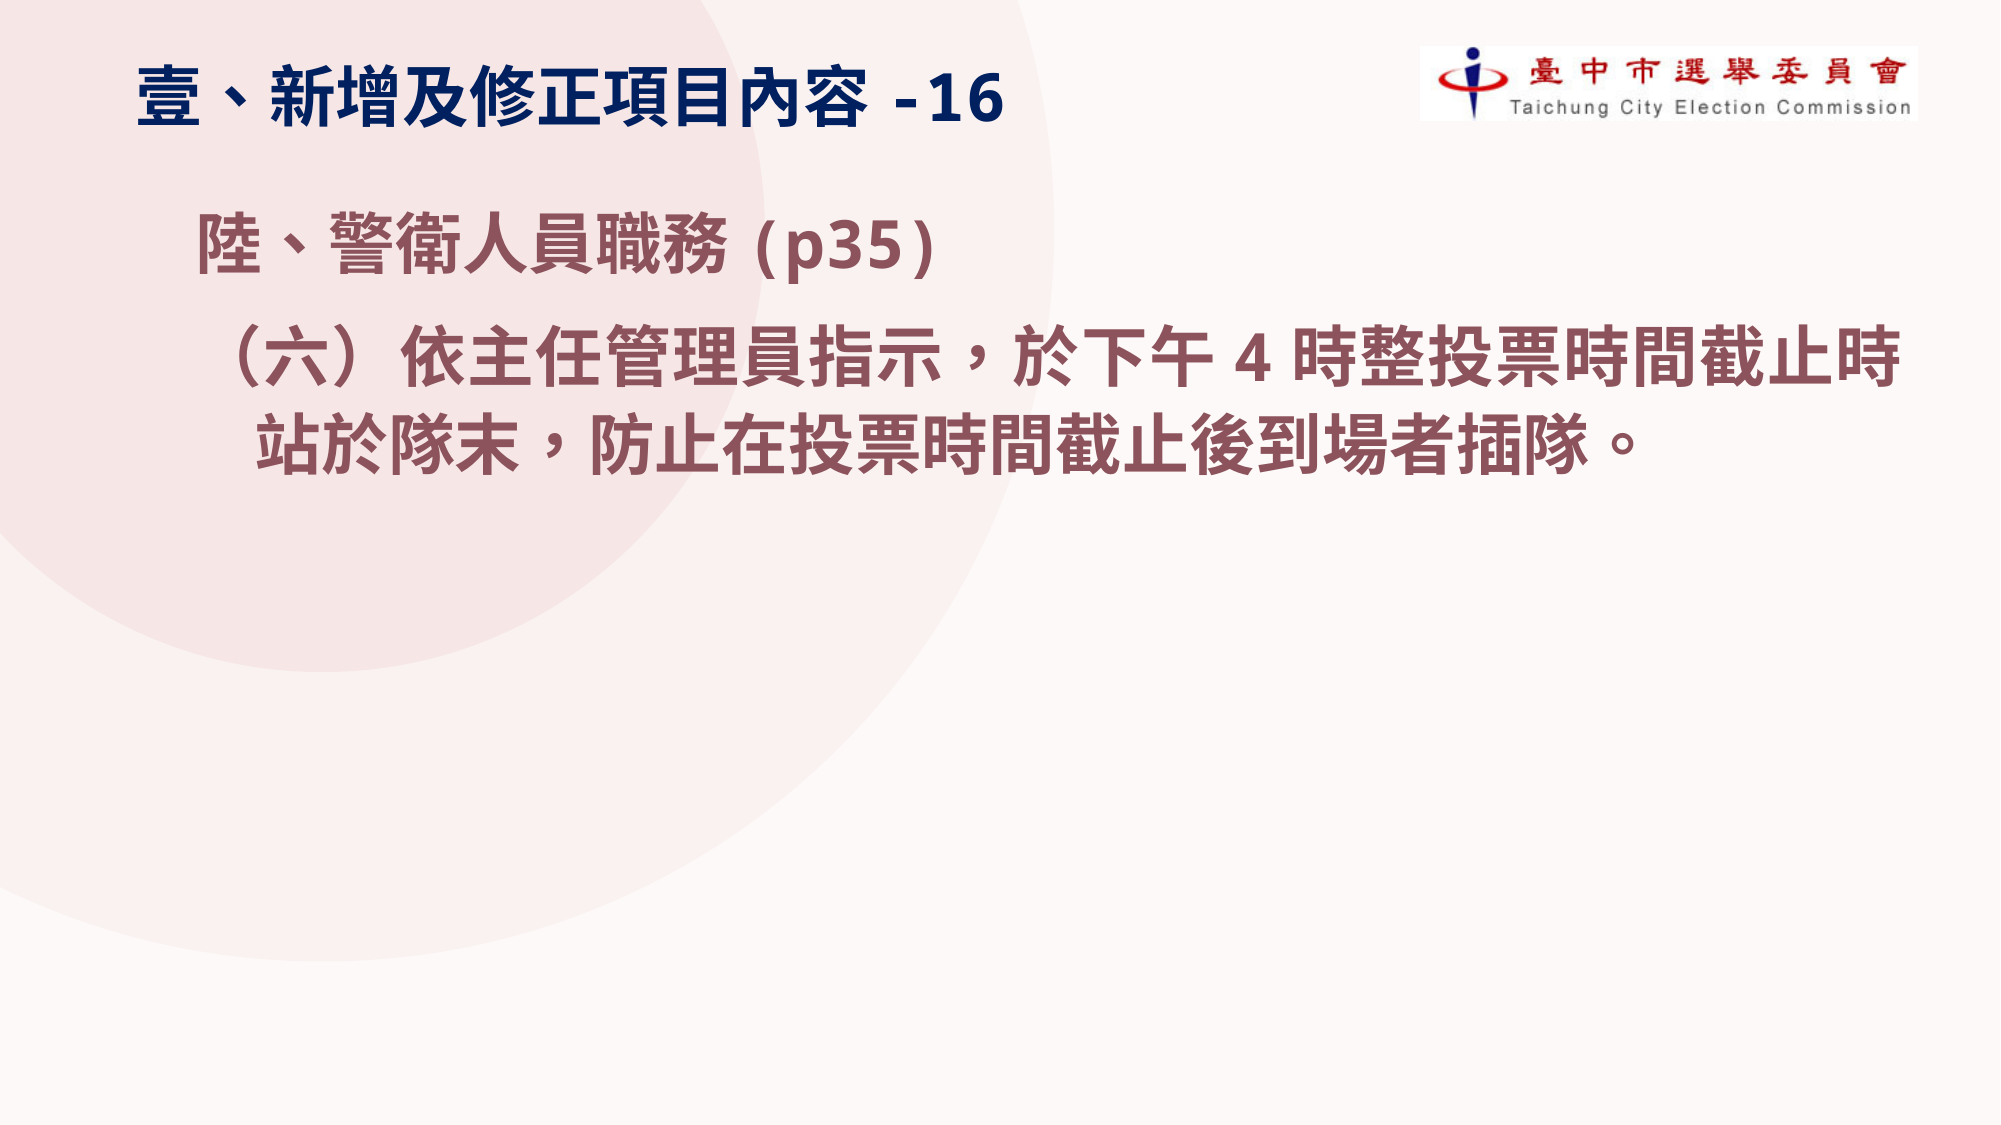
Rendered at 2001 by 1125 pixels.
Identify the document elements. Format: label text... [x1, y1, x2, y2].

list 陸、警衛人員職務(p35) （六）依主任管理員指示，於下午4時整投票時間截止時站於隊末，防止在投票時間截止後到場者插隊。 [120, 185, 1918, 1023]
title 壹、新增及修正項目內容-16 [120, 35, 1918, 166]
